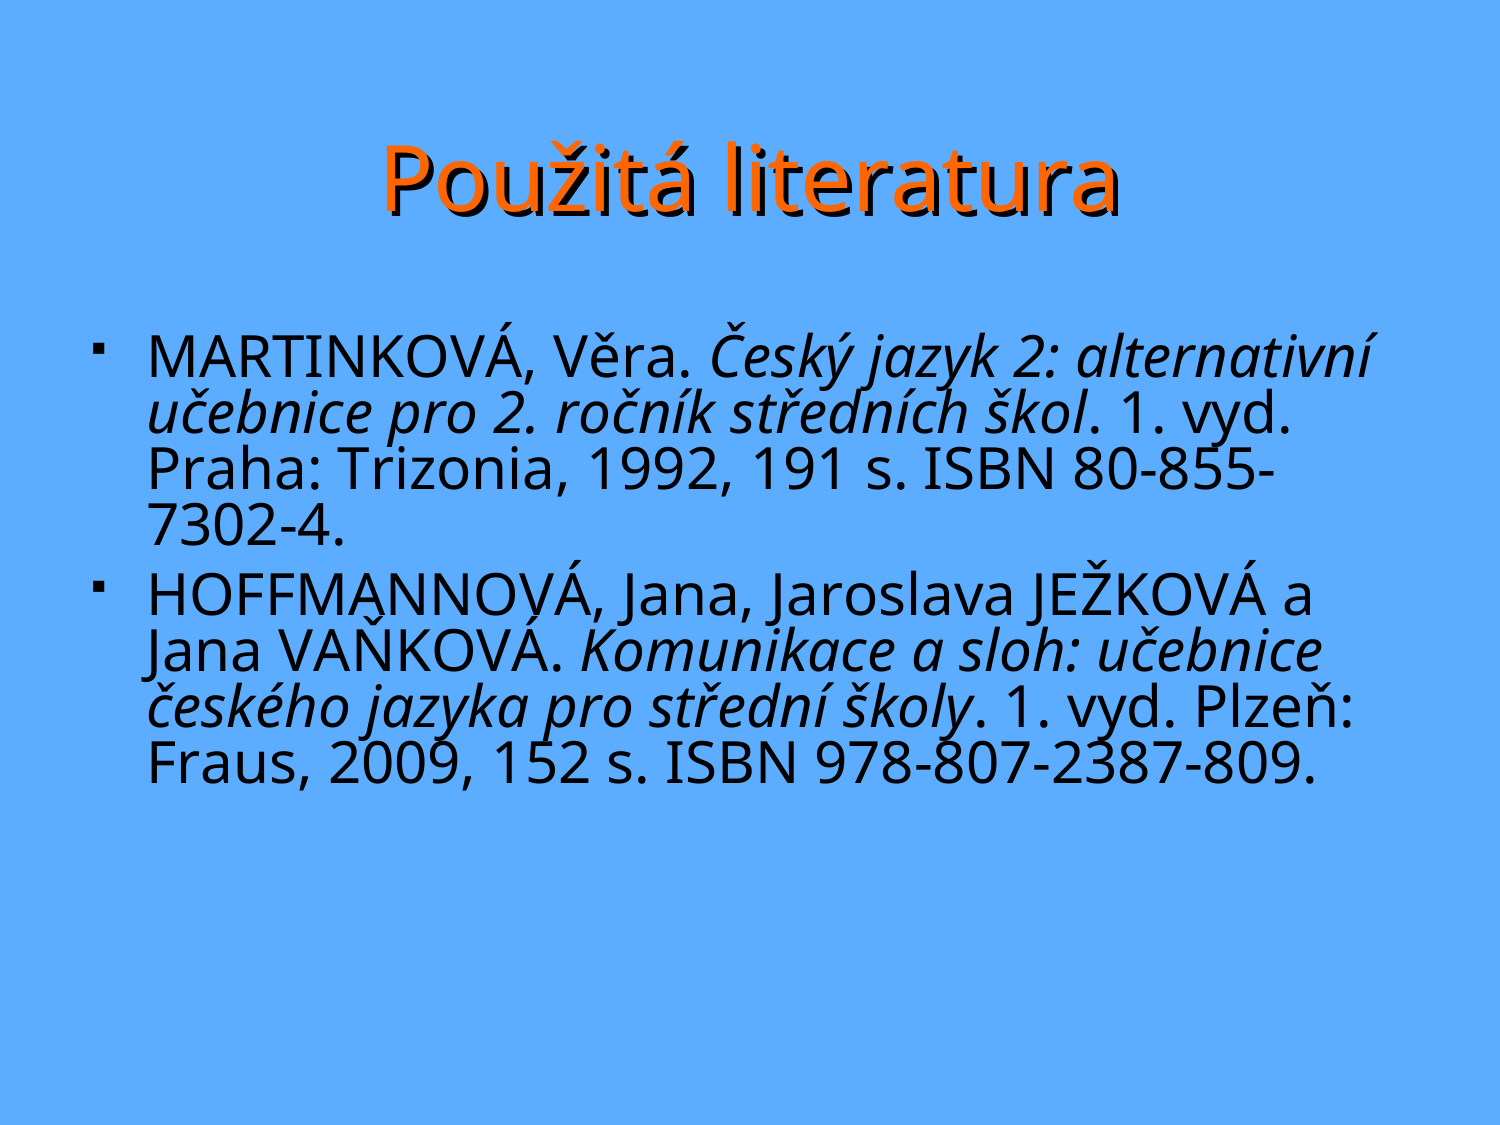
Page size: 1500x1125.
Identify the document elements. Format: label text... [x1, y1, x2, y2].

list MARTINKOVÁ, Věra. Český jazyk 2: alternativní učebnice pro 2. ročník středních škol. 1. vyd. Praha: Trizonia, 1992, 191 s. ISBN 80-855-7302-4. HOFFMANNOVÁ, Jana, Jaroslava JEŽKOVÁ a Jana VAŇKOVÁ. Komunikace a sloh: učebnice českého jazyka pro střední školy. 1. vyd. Plzeň: Fraus, 2009, 152 s. ISBN 978-807-2387-809. [75, 324, 1426, 1001]
title Použitá literatura [75, 62, 1426, 288]
